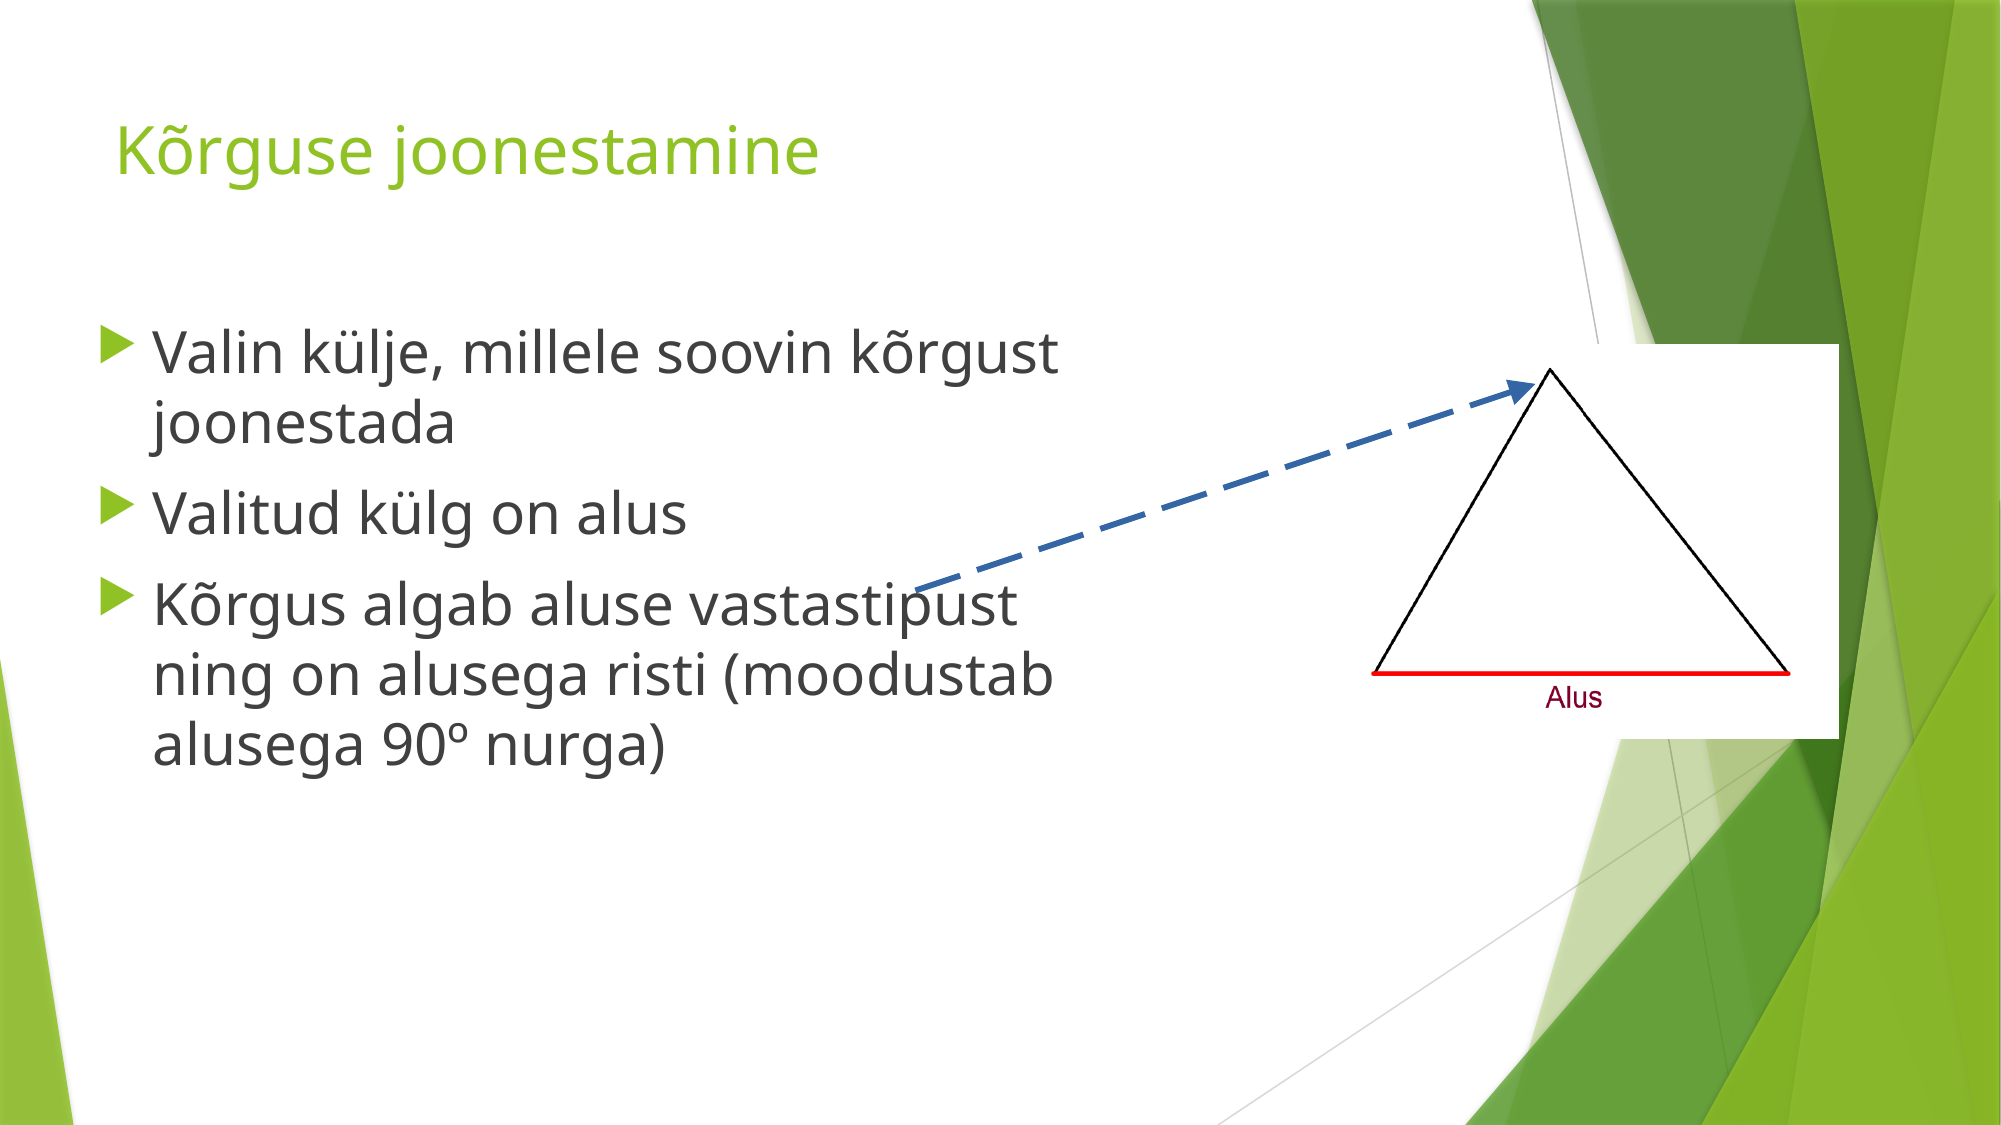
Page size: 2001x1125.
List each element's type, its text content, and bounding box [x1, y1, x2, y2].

list Valin külje, millele soovin kõrgust joonestada Valitud külg on alus Kõrgus algab aluse vastastipust ning on alusega risti (moodustab alusega 90º nurga) [81, 308, 1152, 1063]
title Kõrguse joonestamine [99, 99, 1613, 237]
picture [1328, 344, 1839, 739]
